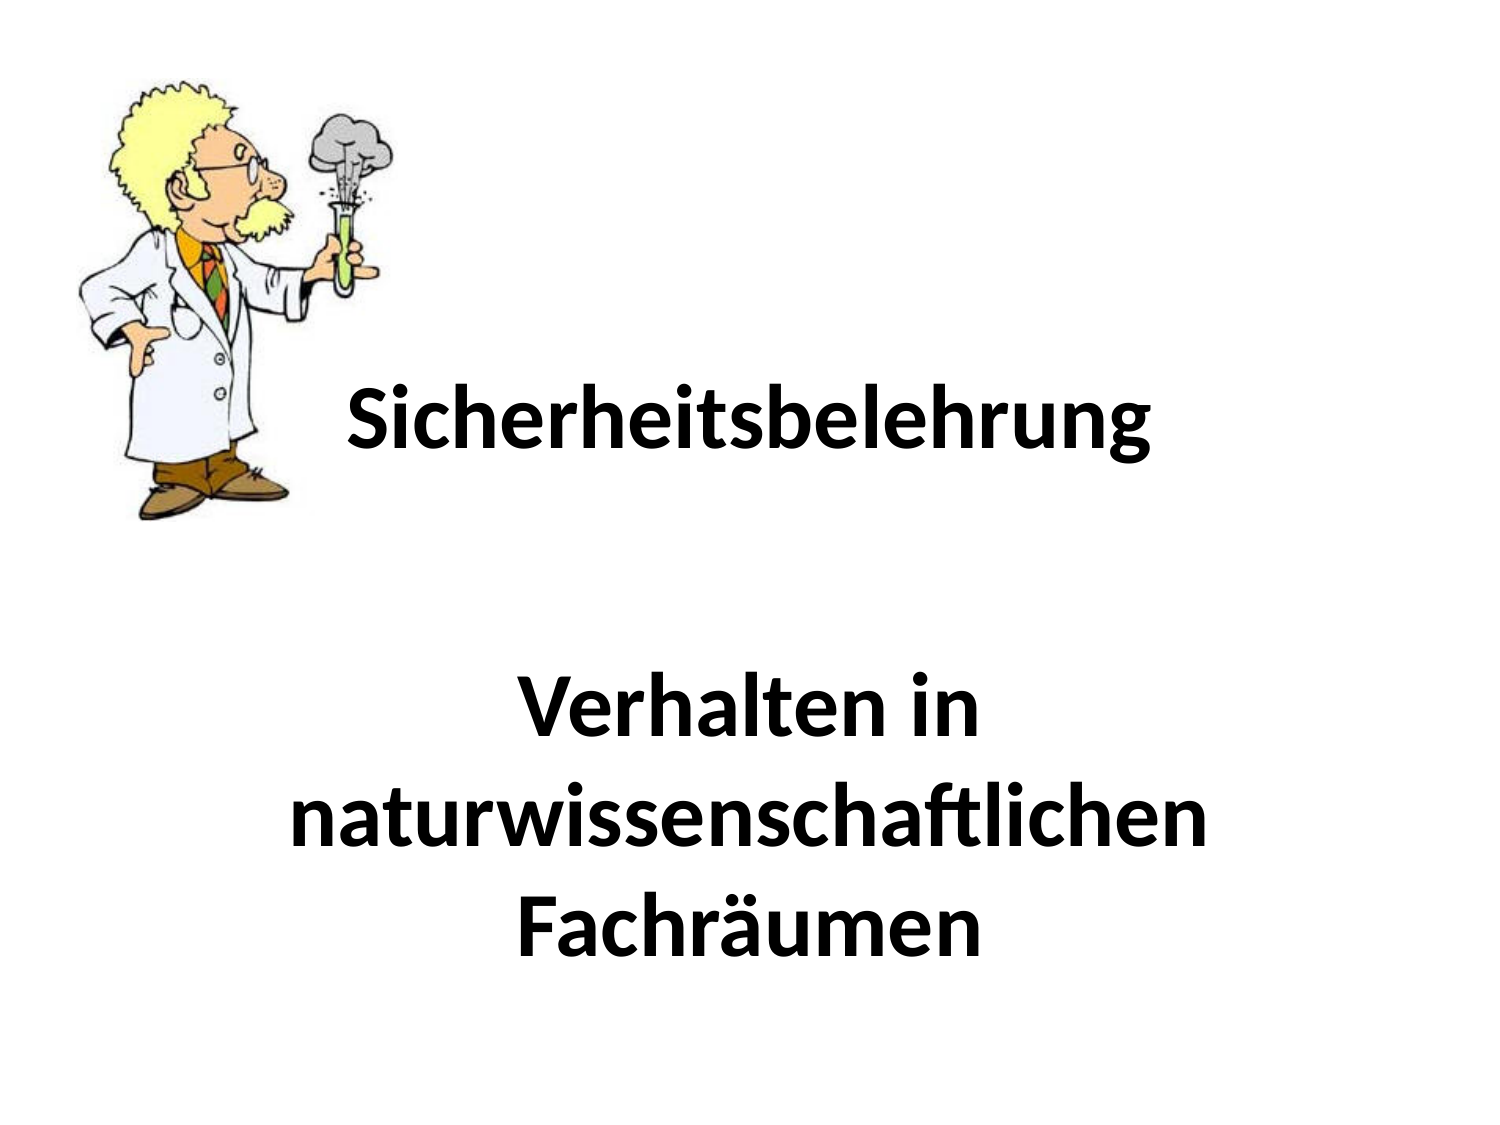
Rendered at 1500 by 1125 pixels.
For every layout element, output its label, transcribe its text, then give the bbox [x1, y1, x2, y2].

subtitle Verhalten in naturwissenschaftlichen Fachräumen [225, 637, 1275, 925]
picture [76, 78, 398, 522]
title Sicherheitsbelehrung [112, 349, 1388, 591]
